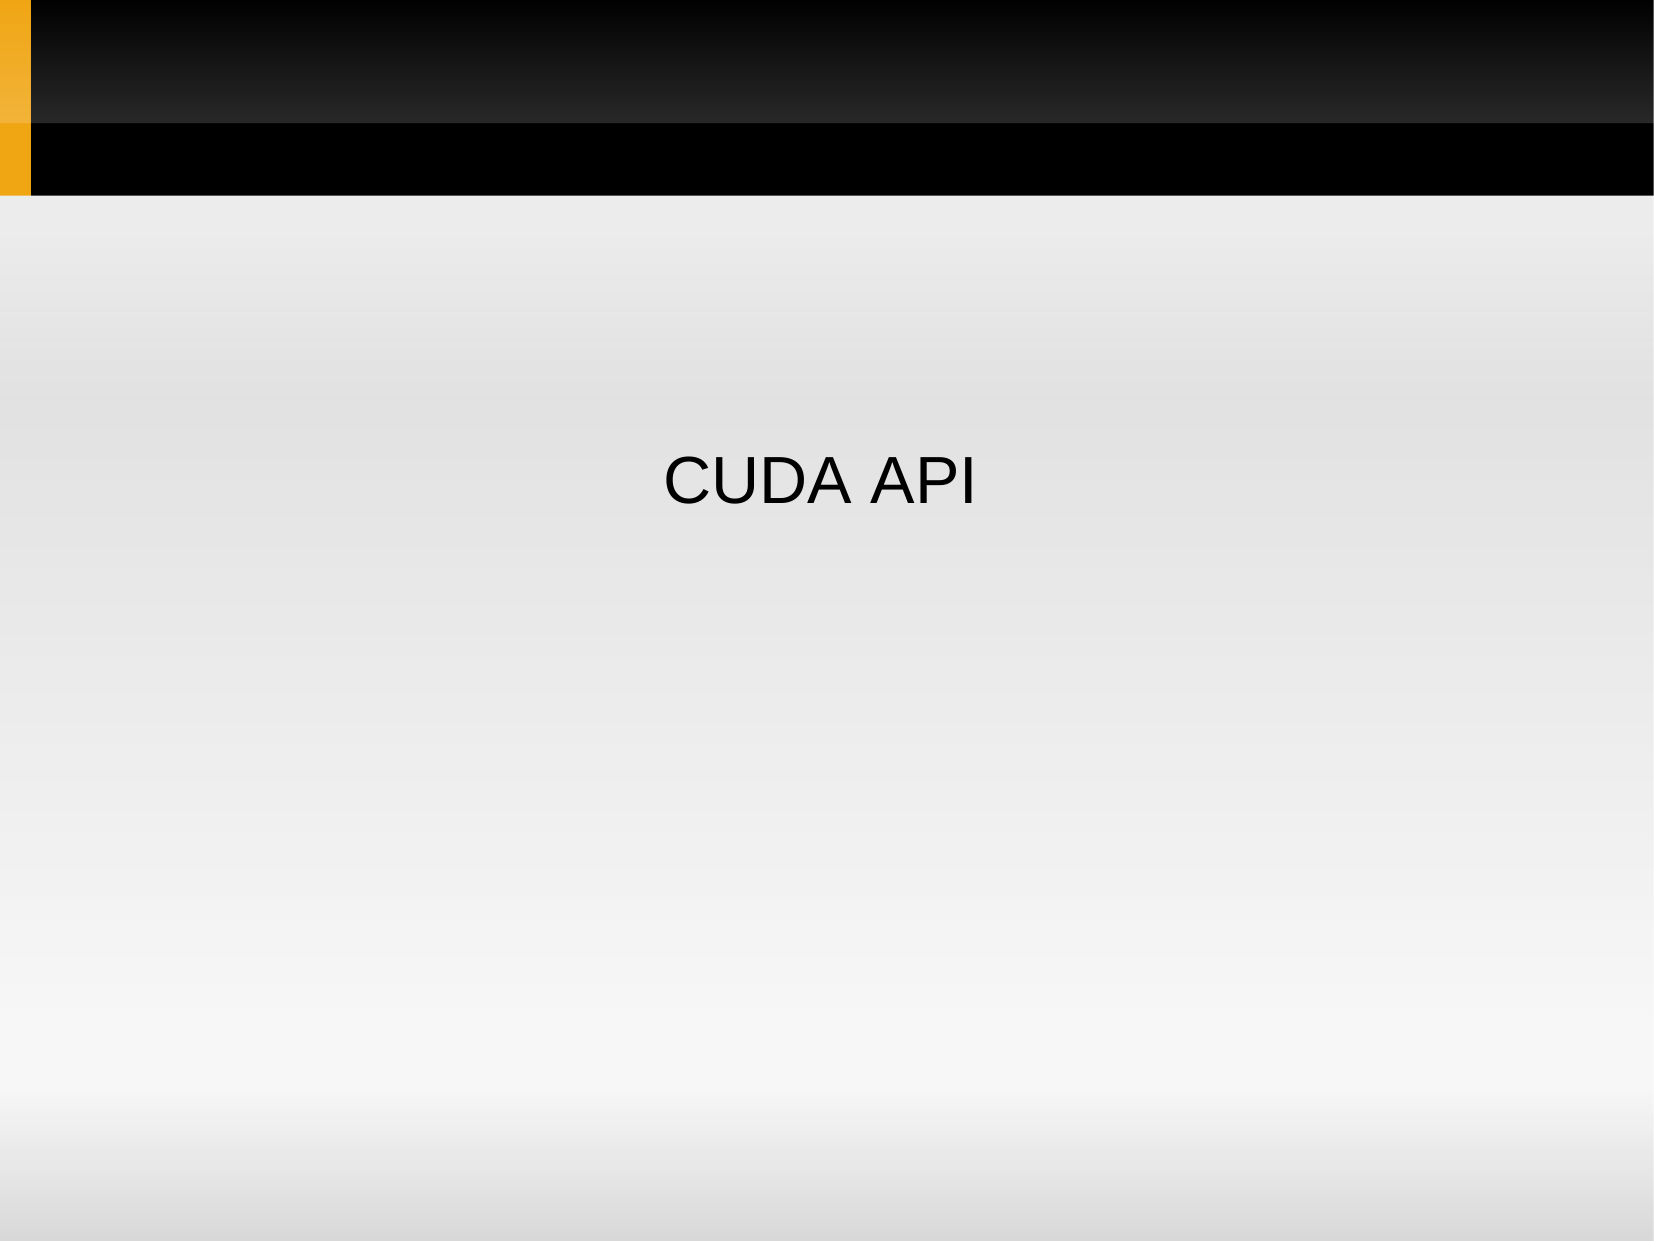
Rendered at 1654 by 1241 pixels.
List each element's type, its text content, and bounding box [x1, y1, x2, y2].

subtitle CUDA API [76, 7, 1565, 1102]
picture [0, 0, 1654, 1241]
